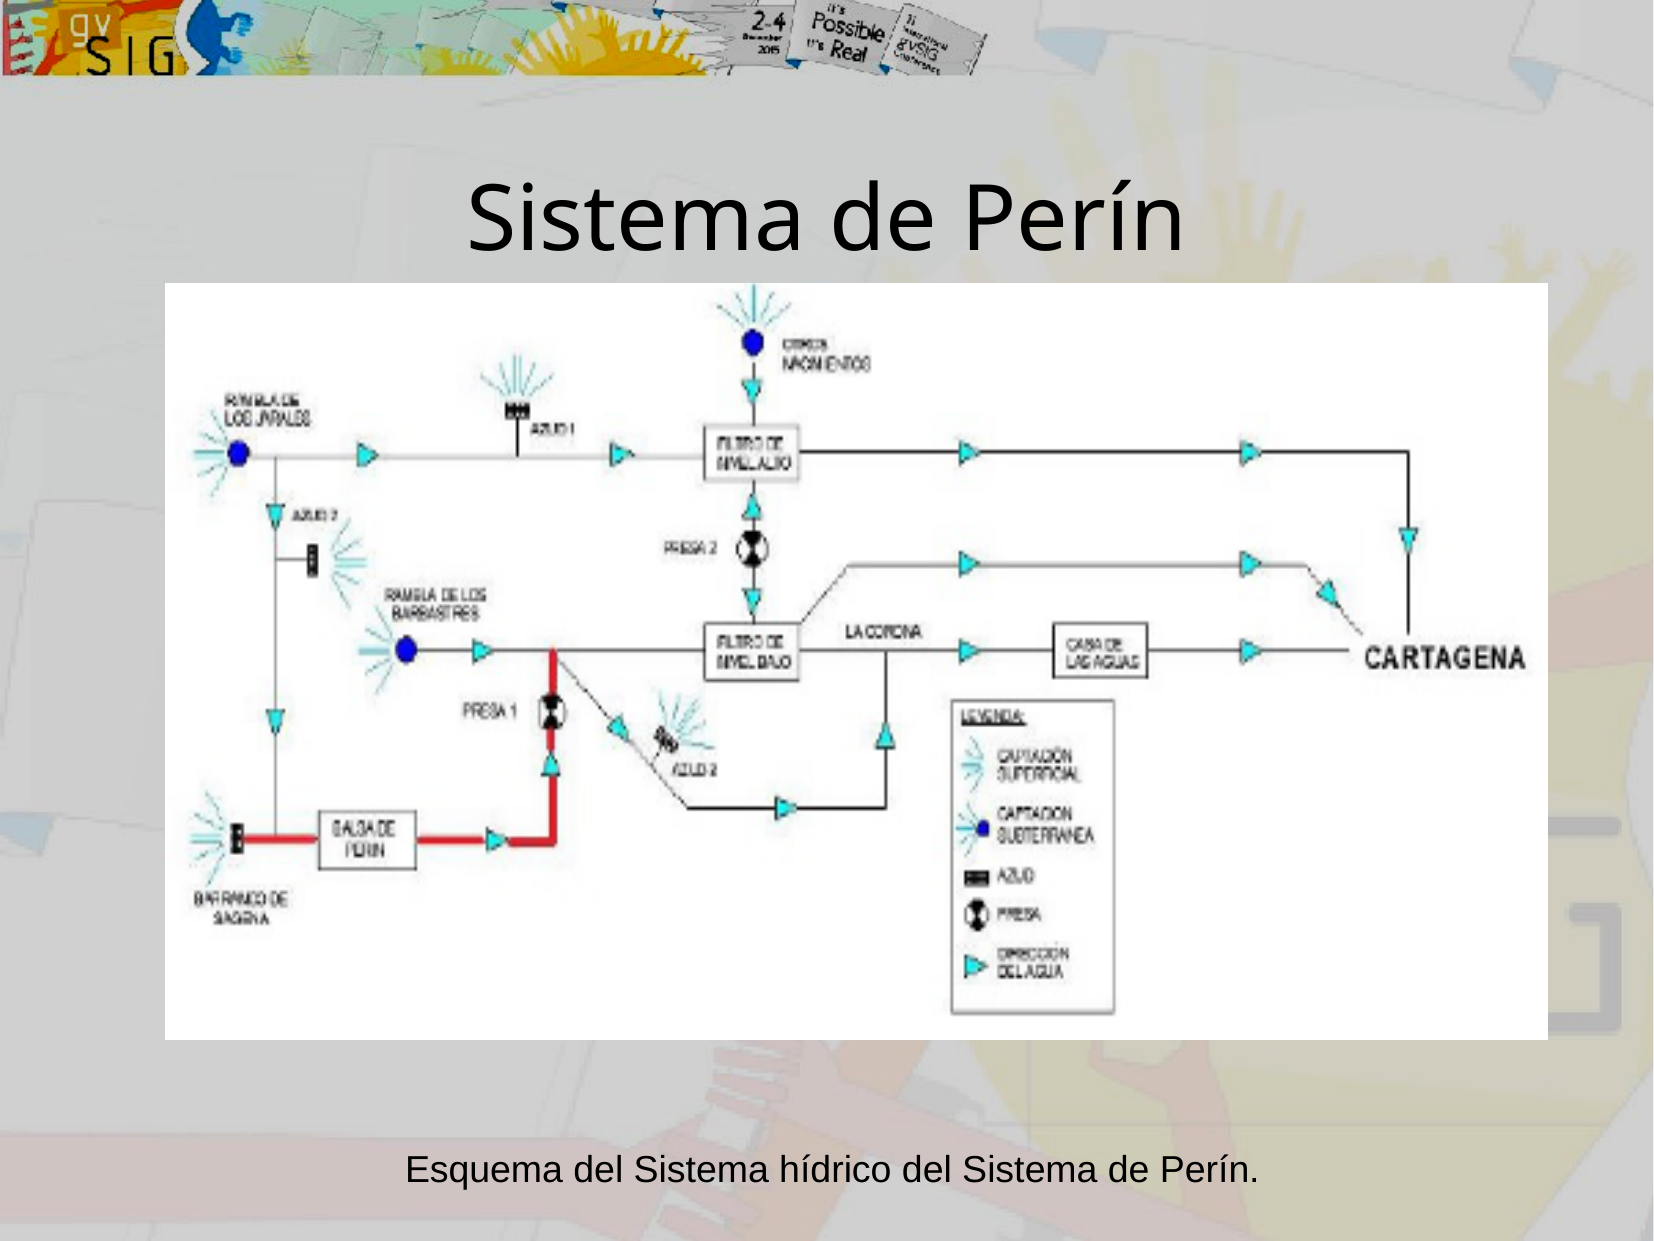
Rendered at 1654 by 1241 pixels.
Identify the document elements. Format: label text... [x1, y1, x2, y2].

picture [0, 0, 1654, 1241]
title Sistema de Perín [82, 111, 1571, 319]
